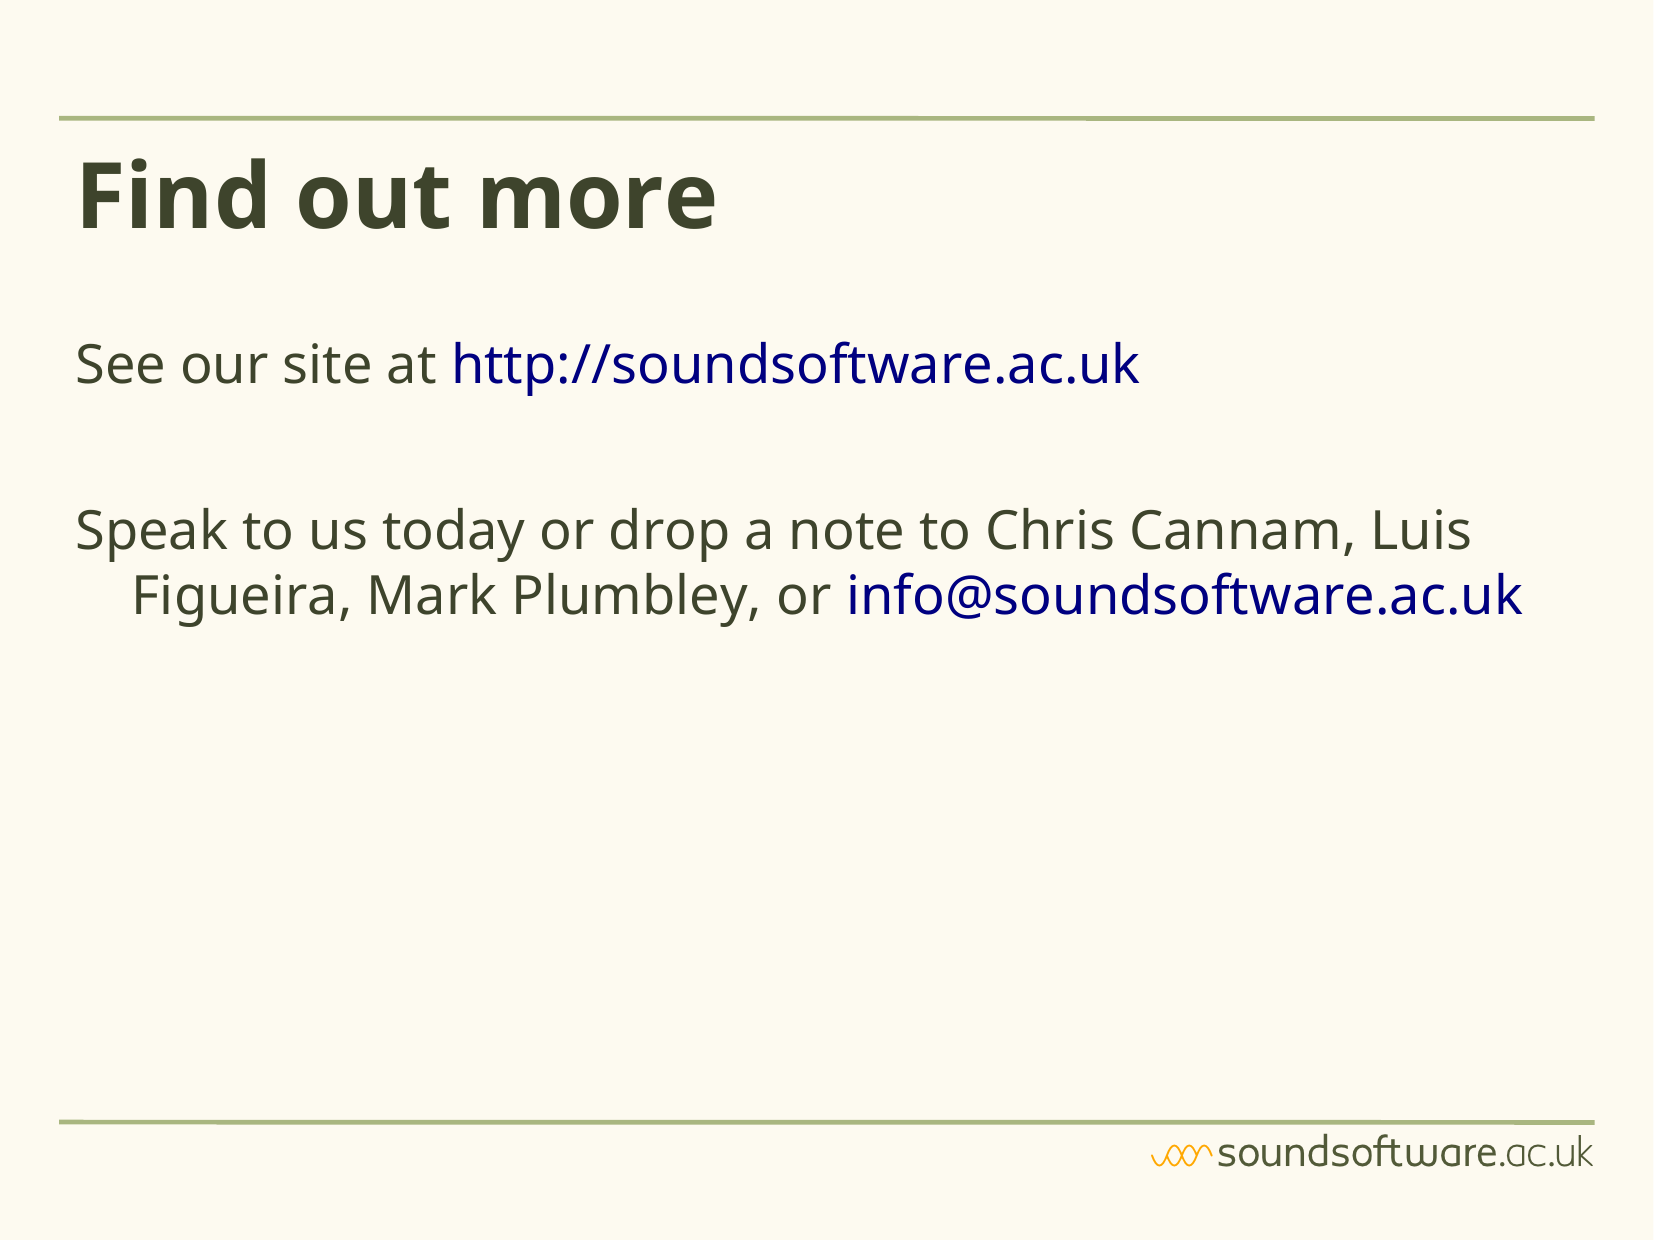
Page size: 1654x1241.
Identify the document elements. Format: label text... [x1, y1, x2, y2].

title Find out more [59, 118, 1594, 266]
picture [1151, 1139, 1593, 1167]
list See our site at http://soundsoftware.ac.uk Speak to us today or drop a note to Chris Cannam, Luis Figueira, Mark Plumbley, or info@soundsoftware.ac.uk [59, 321, 1594, 1139]
